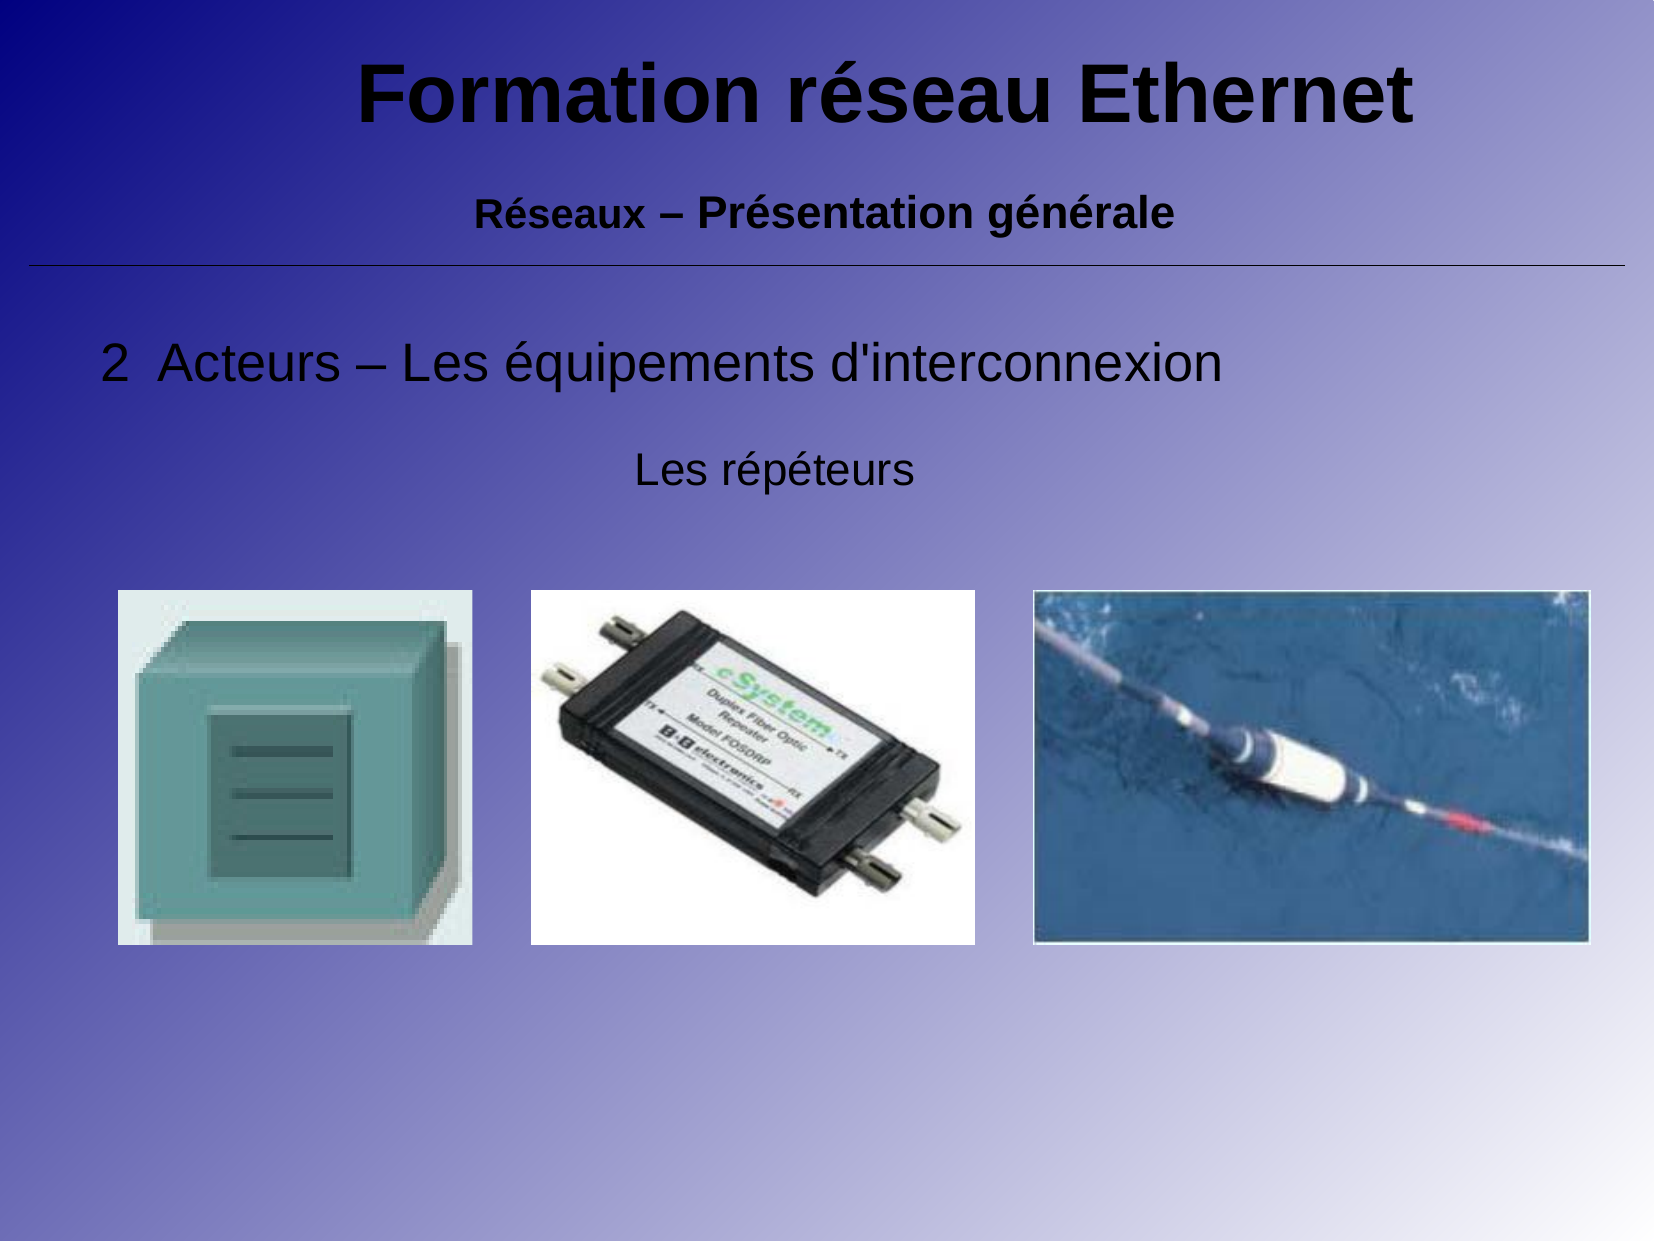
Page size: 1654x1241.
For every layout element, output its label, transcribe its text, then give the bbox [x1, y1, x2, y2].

picture [118, 590, 473, 945]
text_box 2 Acteurs – Les équipements d'interconnexion [85, 324, 1241, 401]
picture [1033, 590, 1591, 945]
picture [531, 590, 975, 945]
text_box Formation réseau Ethernet [324, 39, 1447, 148]
text_box Réseaux – Présentation générale [29, 177, 1621, 265]
text_box Les répéteurs [620, 436, 931, 502]
text_box Réseaux – Présentation générale [29, 266, 1621, 354]
